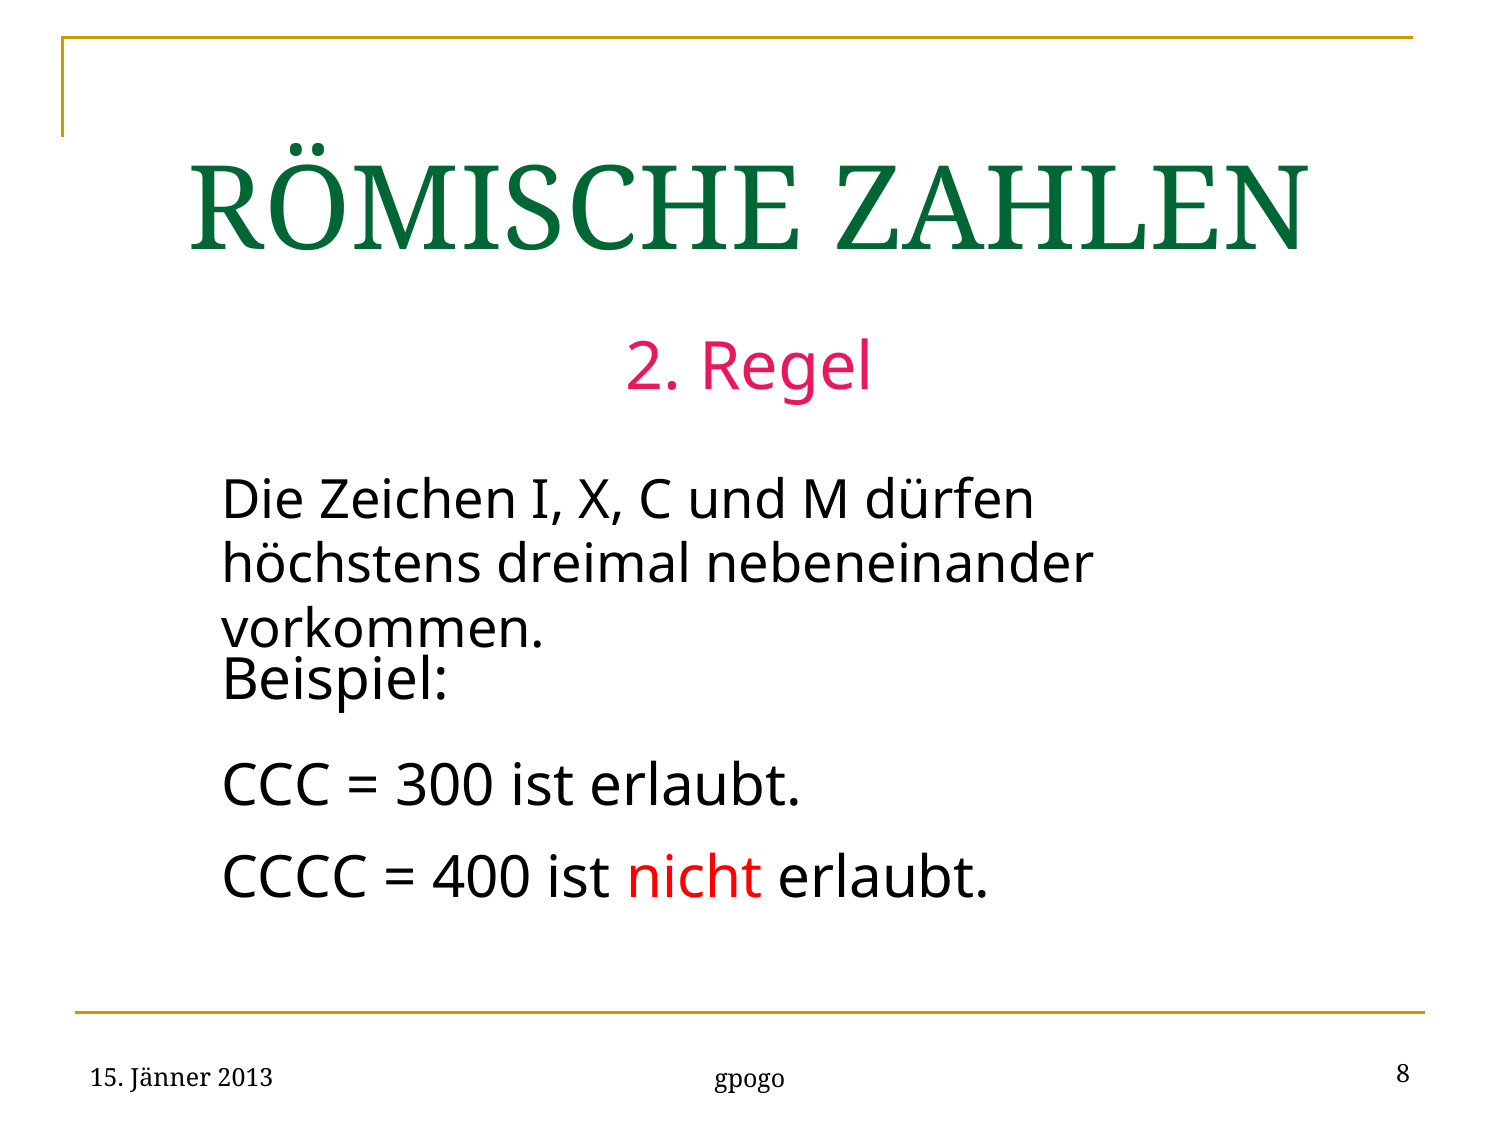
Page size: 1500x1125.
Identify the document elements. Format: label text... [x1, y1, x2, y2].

text_box gpogo [512, 1025, 988, 1101]
text_box Die Zeichen I, X, C und M dürfen höchstens dreimal nebeneinander vorkommen. [206, 456, 1294, 633]
text_box Beispiel: [206, 633, 1294, 719]
text_box <Nummer> [1074, 1024, 1426, 1100]
text_box 2. Regel [437, 315, 1063, 411]
text_box CCC = 300 ist erlaubt. [206, 739, 1294, 826]
text_box CCCC = 400 ist nicht erlaubt. [206, 831, 1294, 918]
title RÖMISCHE ZAHLEN [141, 82, 1359, 279]
text_box 15. Jänner 2013 [74, 1024, 426, 1100]
